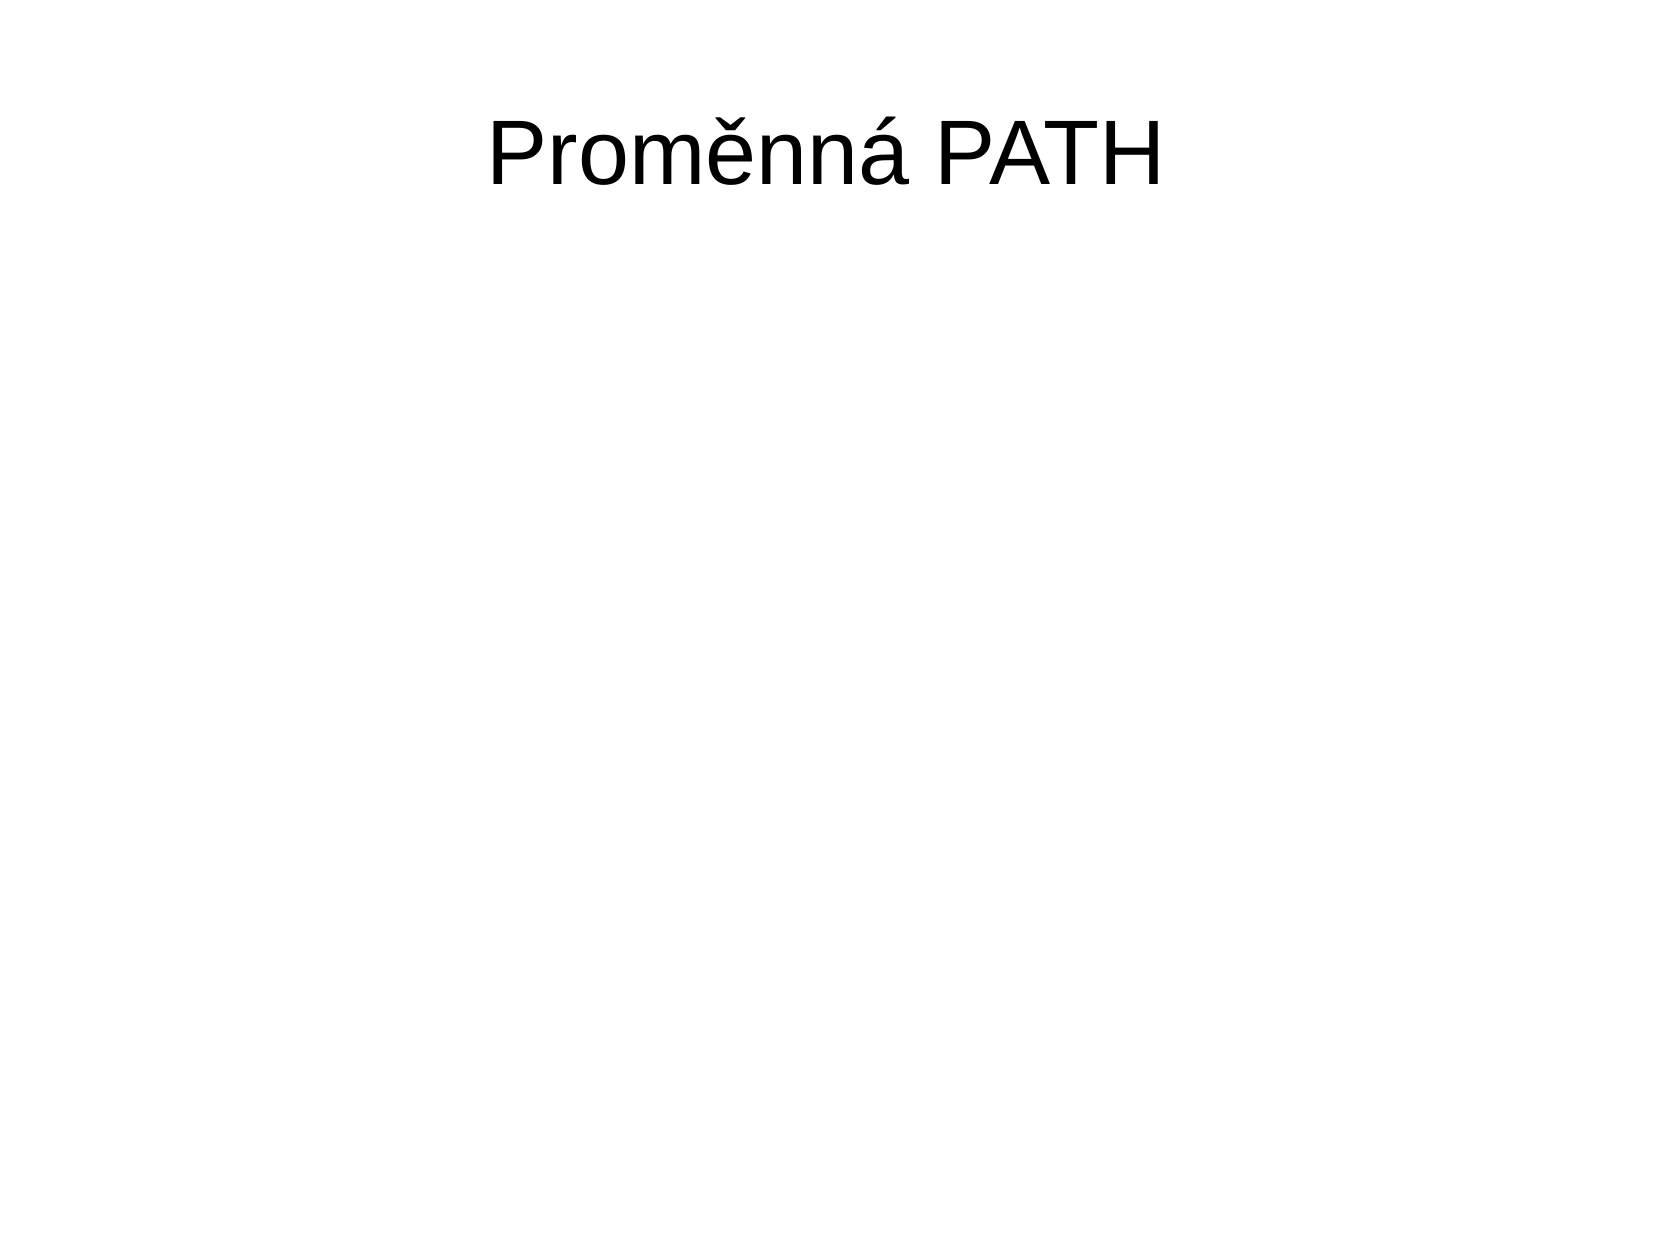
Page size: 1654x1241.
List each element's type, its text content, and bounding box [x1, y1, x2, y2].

title Proměnná PATH [82, 49, 1571, 257]
